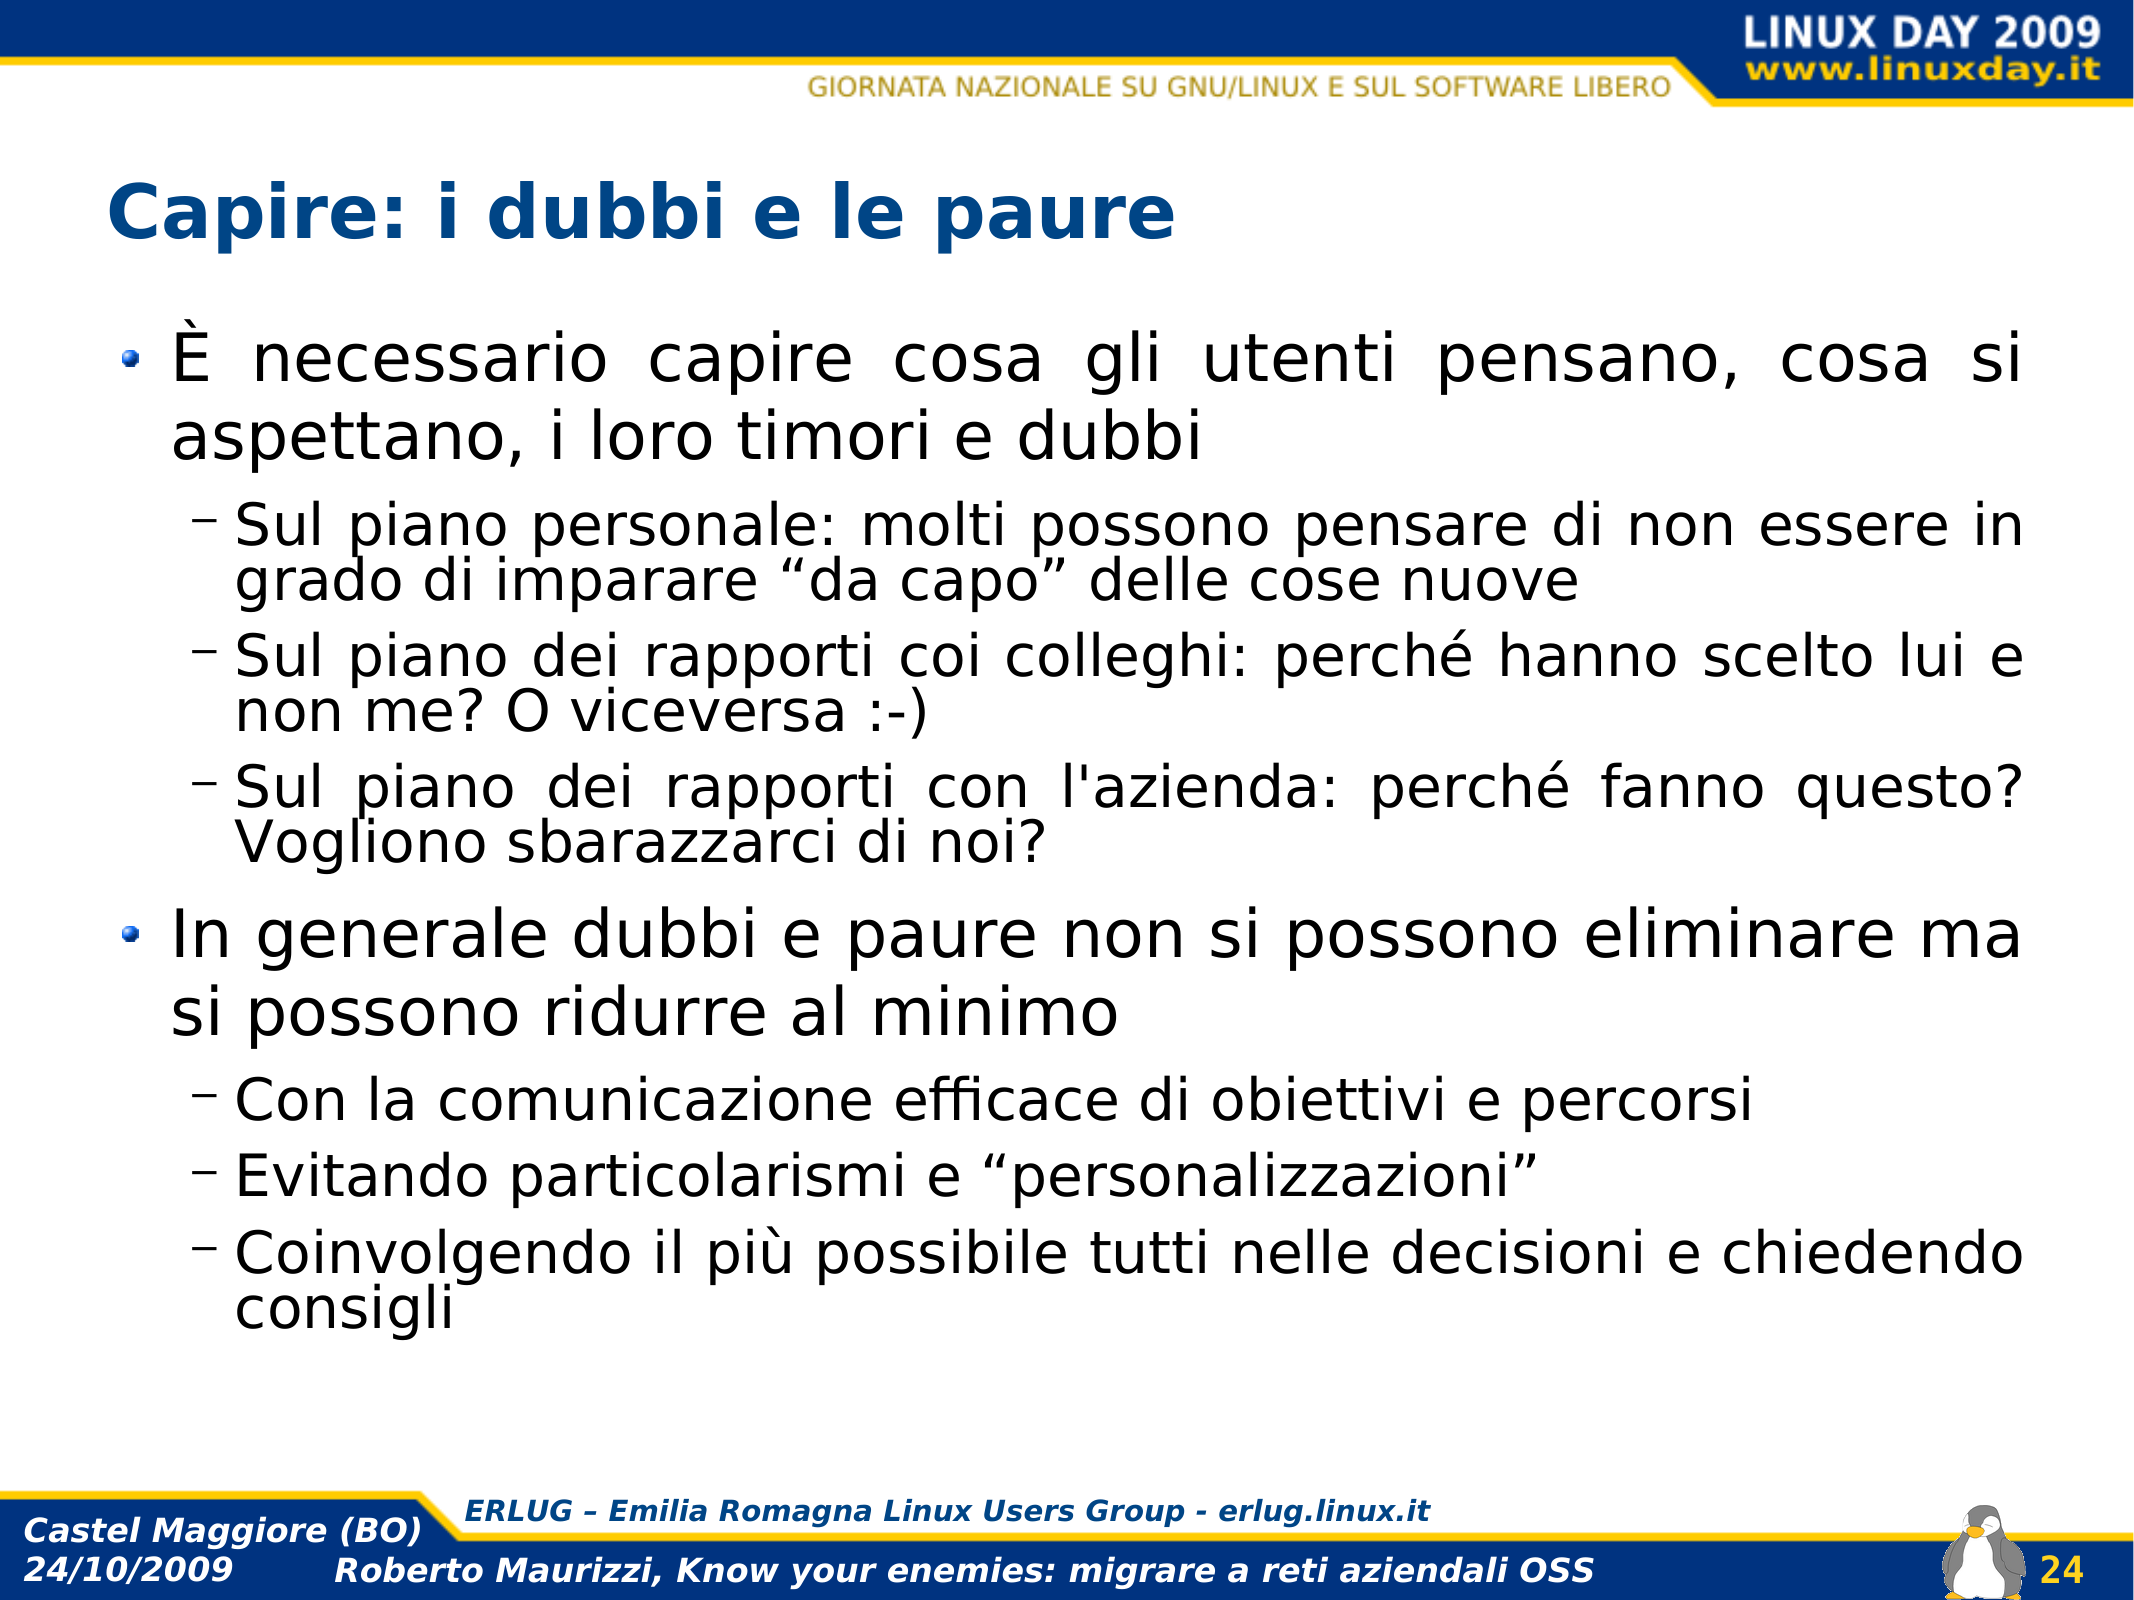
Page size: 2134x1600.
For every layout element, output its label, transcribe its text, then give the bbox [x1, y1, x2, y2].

picture [0, 0, 2134, 1600]
list È necessario capire cosa gli utenti pensano, cosa si aspettano, i loro timori e dubbi Sul piano personale: molti possono pensare di non essere in grado di imparare “da capo” delle cose nuove Sul piano dei rapporti coi colleghi: perché hanno scelto lui e non me? O viceversa :-) Sul piano dei rapporti con l'azienda: perché fanno questo? Vogliono sbarazzarci di noi? In generale dubbi e paure non si possono eliminare ma si possono ridurre al minimo Con la comunicazione efficace di obiettivi e percorsi Evitando particolarismi e “personalizzazioni” Coinvolgendo il più possibile tutti nelle decisioni e chiedendo consigli [106, 319, 2027, 1441]
title Capire: i dubbi e le paure [106, 159, 2080, 267]
